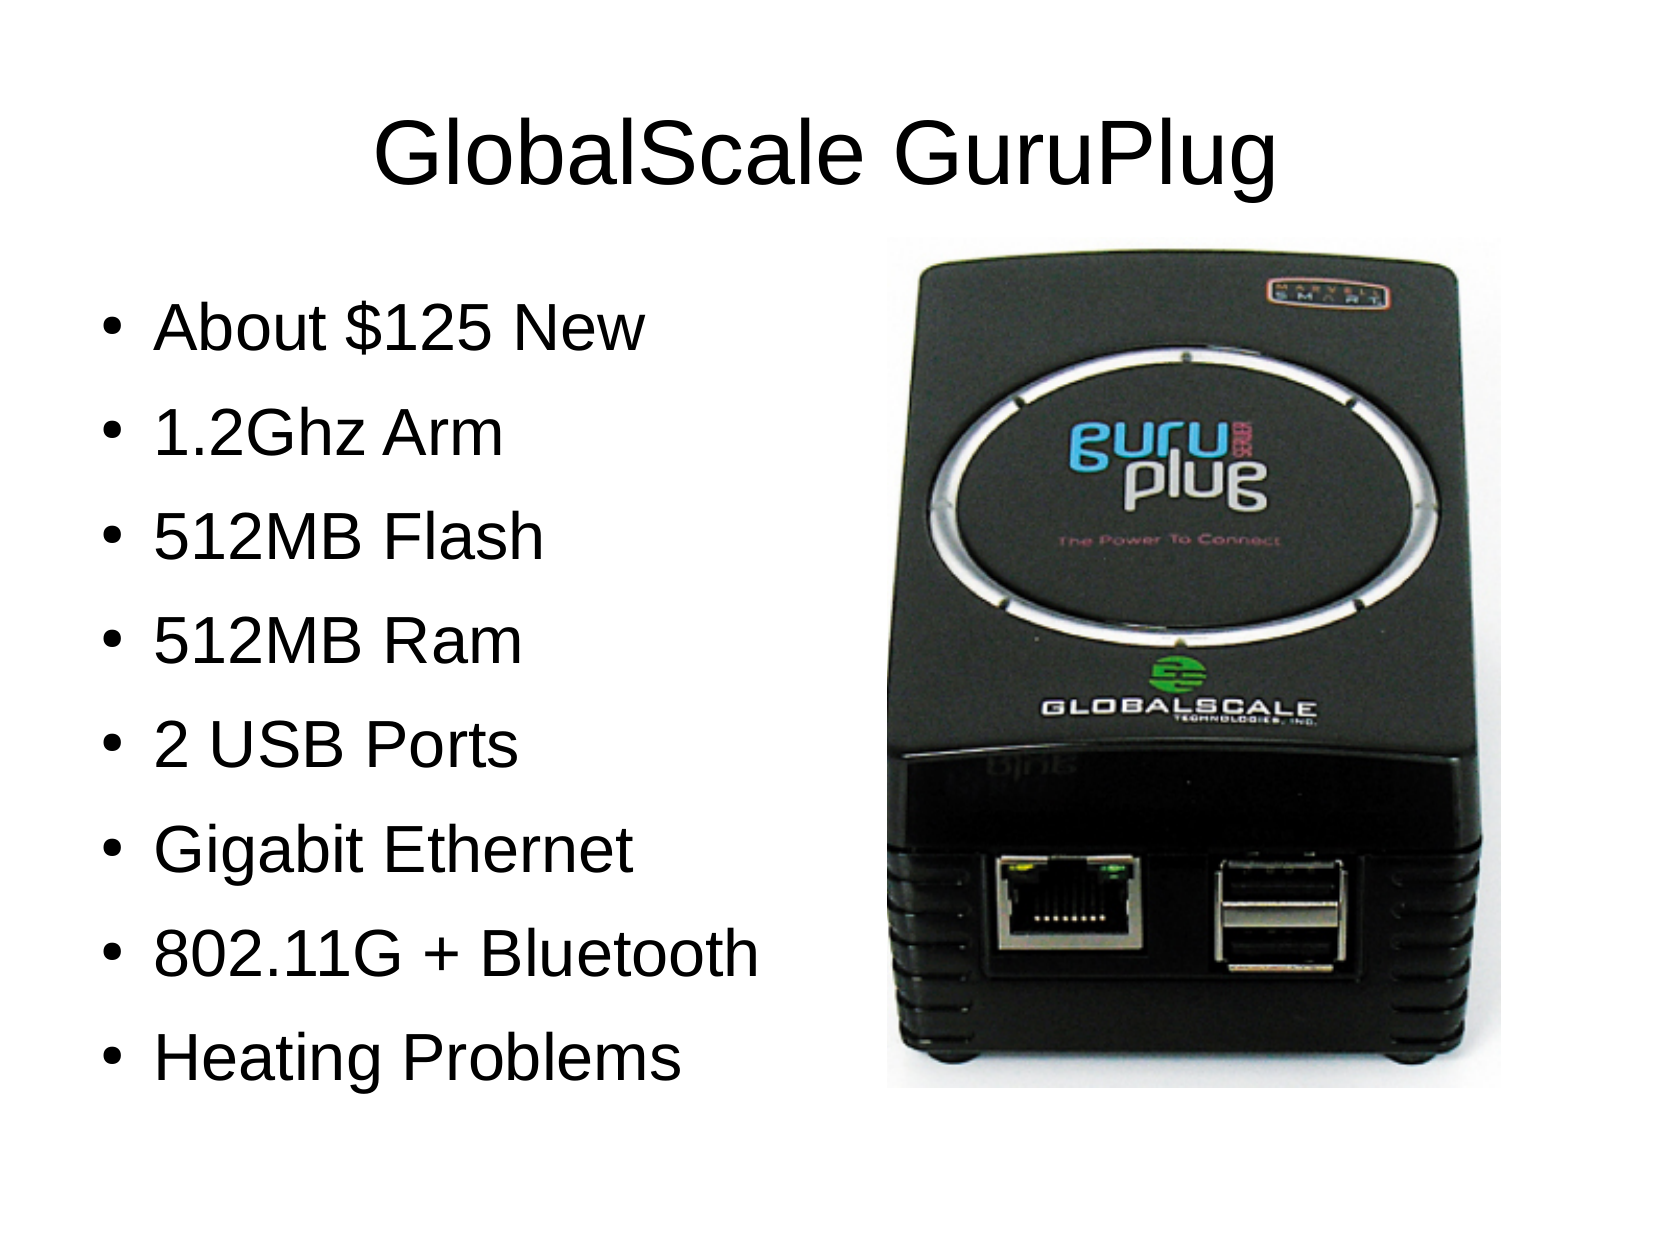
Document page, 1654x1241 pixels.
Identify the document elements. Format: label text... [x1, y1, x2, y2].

picture [887, 237, 1501, 1088]
title GlobalScale GuruPlug [82, 56, 1571, 250]
list About $125 New 1.2Ghz Arm 512MB Flash 512MB Ram 2 USB Ports Gigabit Ethernet 802.11G + Bluetooth Heating Problems [82, 290, 1571, 1109]
